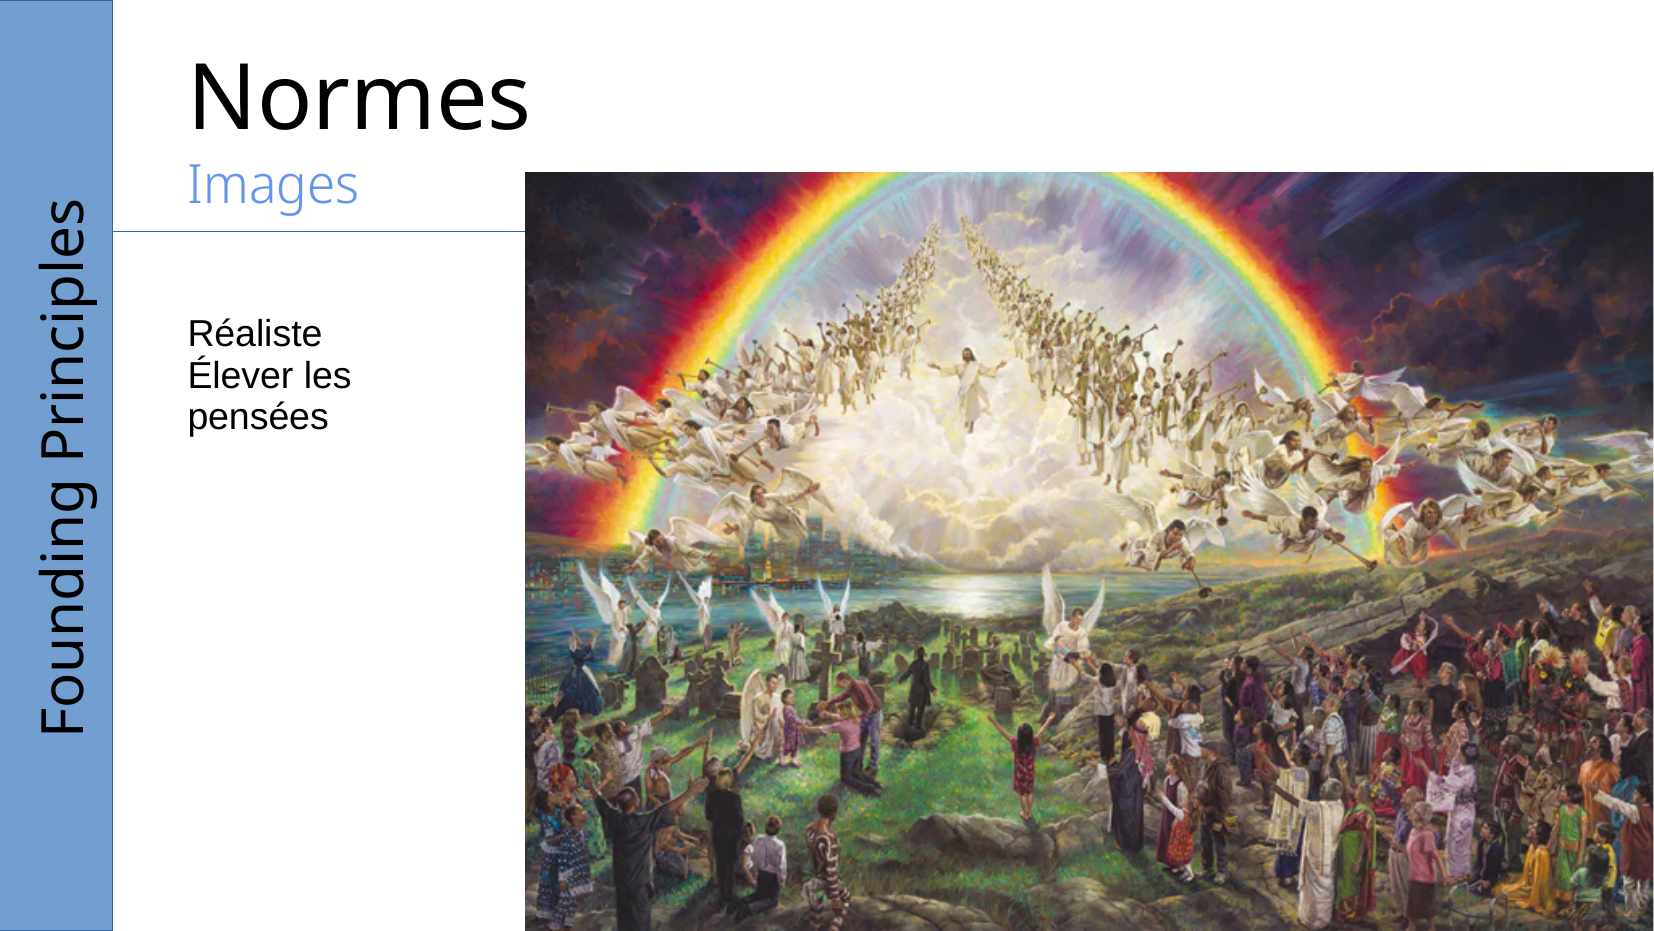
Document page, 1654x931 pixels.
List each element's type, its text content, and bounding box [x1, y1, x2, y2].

subtitle Réaliste Élever les pensées [187, 312, 488, 901]
picture [525, 172, 1654, 931]
text_box Founding Principles [13, 37, 105, 901]
title Images [187, 232, 525, 239]
text_box [0, 0, 113, 931]
title Normes [187, 33, 1571, 125]
title Images [187, 125, 1571, 231]
